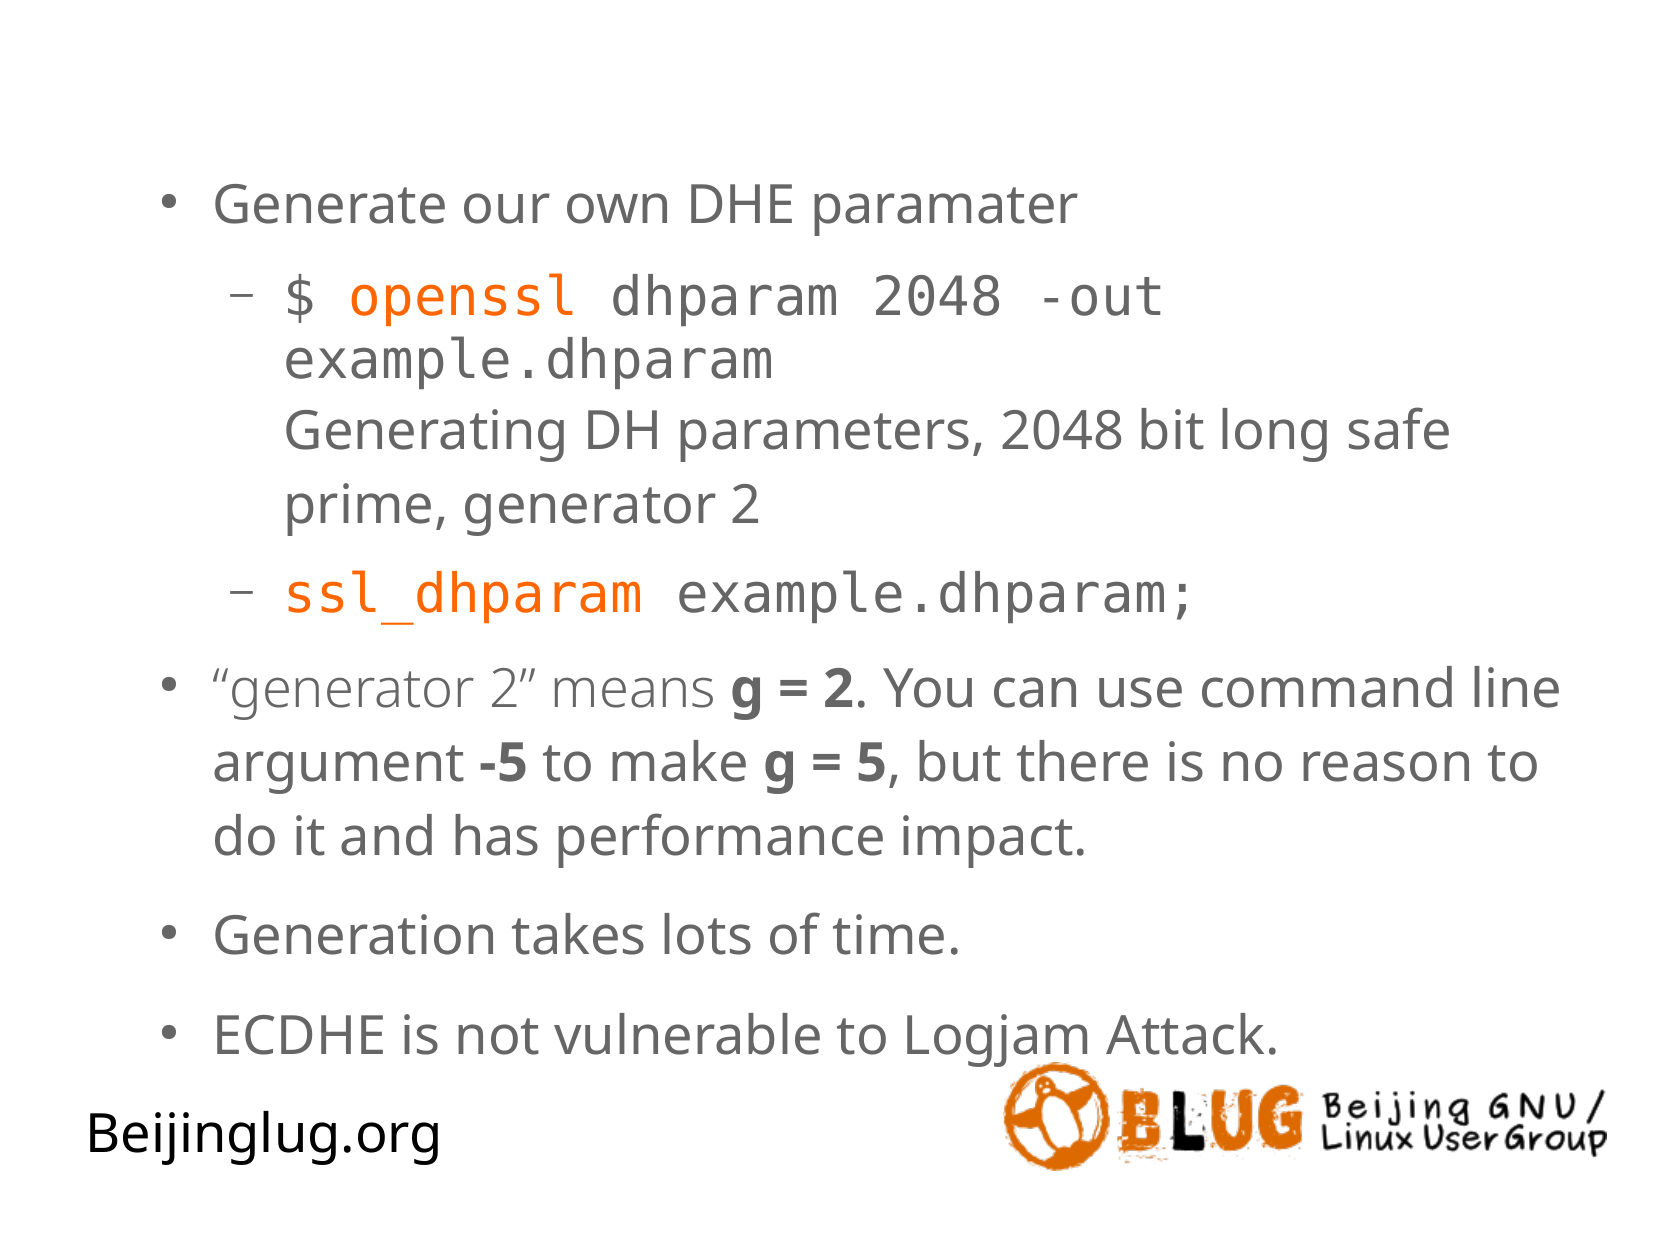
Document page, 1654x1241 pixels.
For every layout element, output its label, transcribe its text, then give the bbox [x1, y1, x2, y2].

list Generate our own DHE paramater $ openssl dhparam 2048 -out example.dhparam Generating DH parameters, 2048 bit long safe prime, generator 2 ssl_dhparam example.dhparam; “generator 2” means g = 2. You can use command line argument -5 to make g = 5, but there is no reason to do it and has performance impact. Generation takes lots of time. ECDHE is not vulnerable to Logjam Attack. [141, 165, 1615, 1107]
picture [1003, 1107, 1607, 1171]
